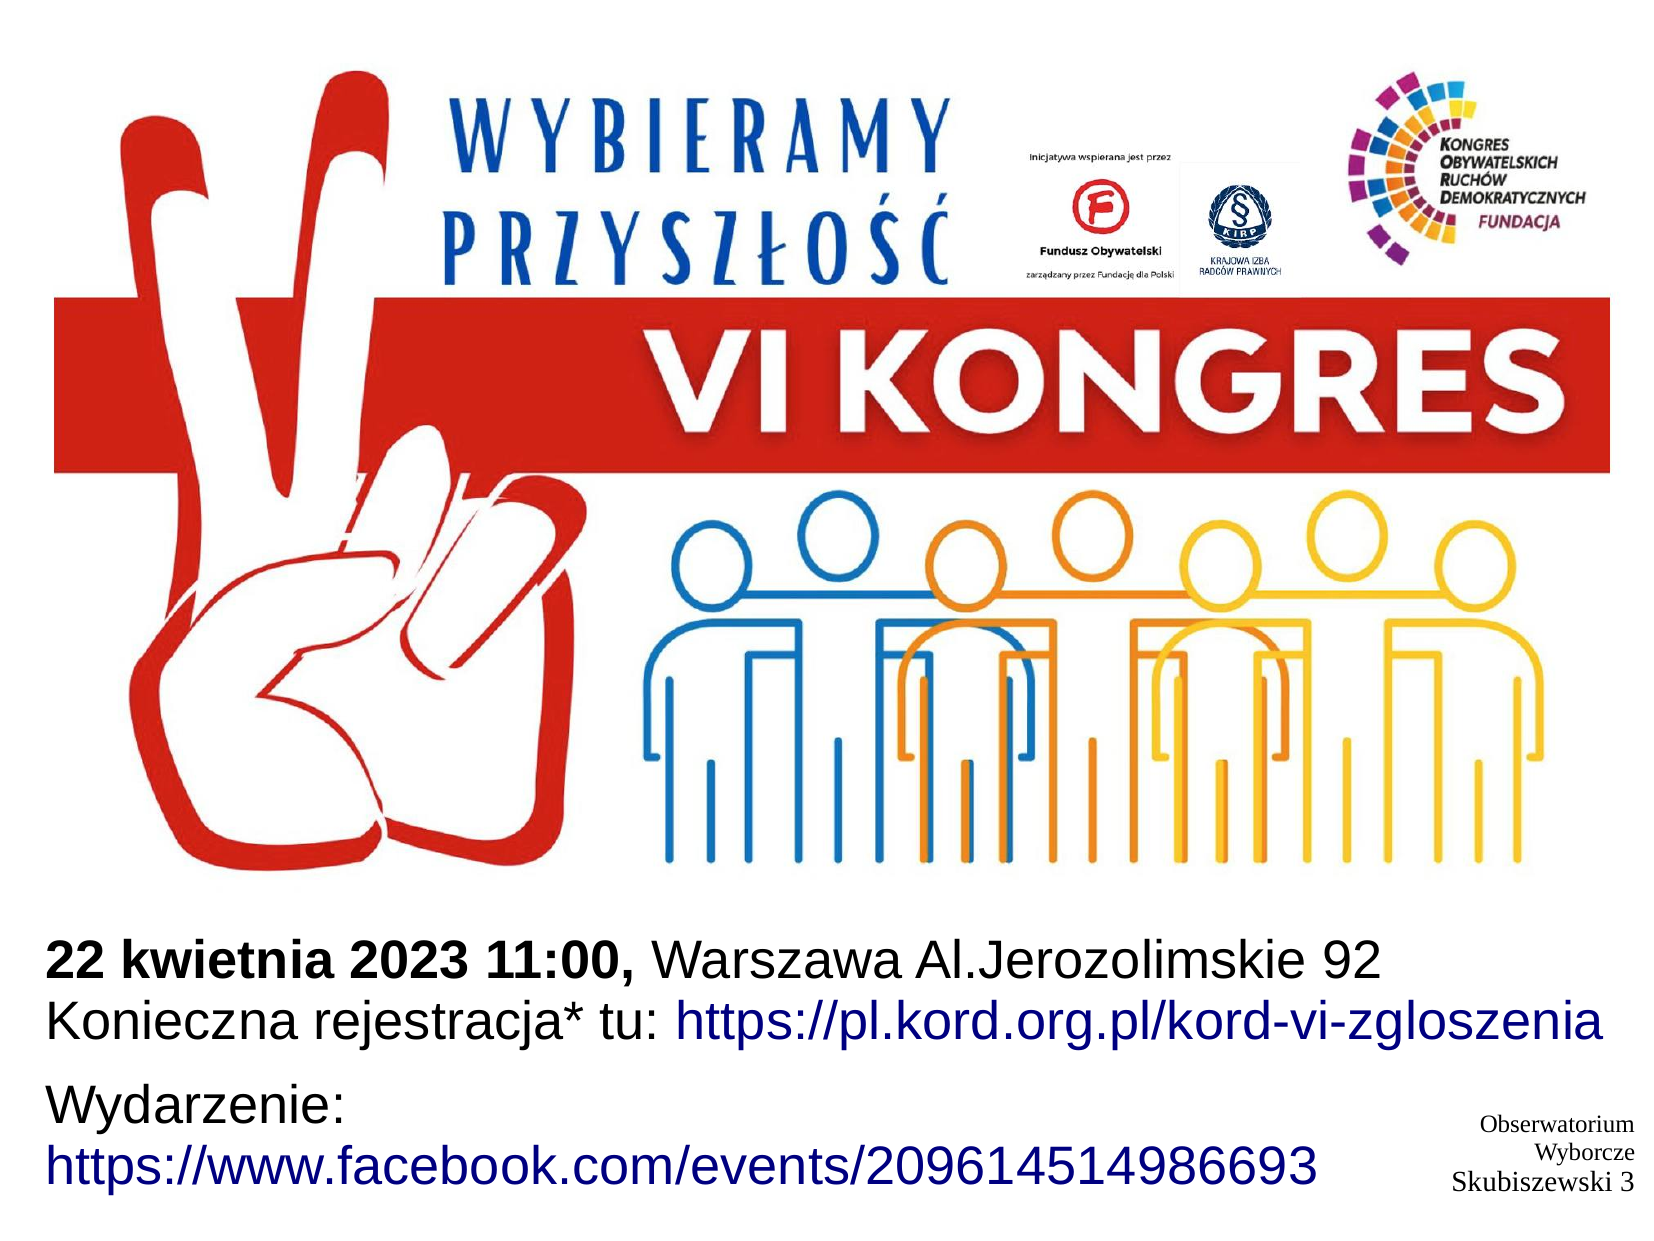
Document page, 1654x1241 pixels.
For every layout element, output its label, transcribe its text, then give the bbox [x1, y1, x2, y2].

picture [0, 17, 1654, 916]
list 22 kwietnia 2023 11:00, Warszawa Al.Jerozolimskie 92 Konieczna rejestracja* tu: https://pl.kord.org.pl/kord-vi-zgloszenia Wydarzenie: https://www.facebook.com/events/209614514986693 [45, 930, 1636, 1216]
